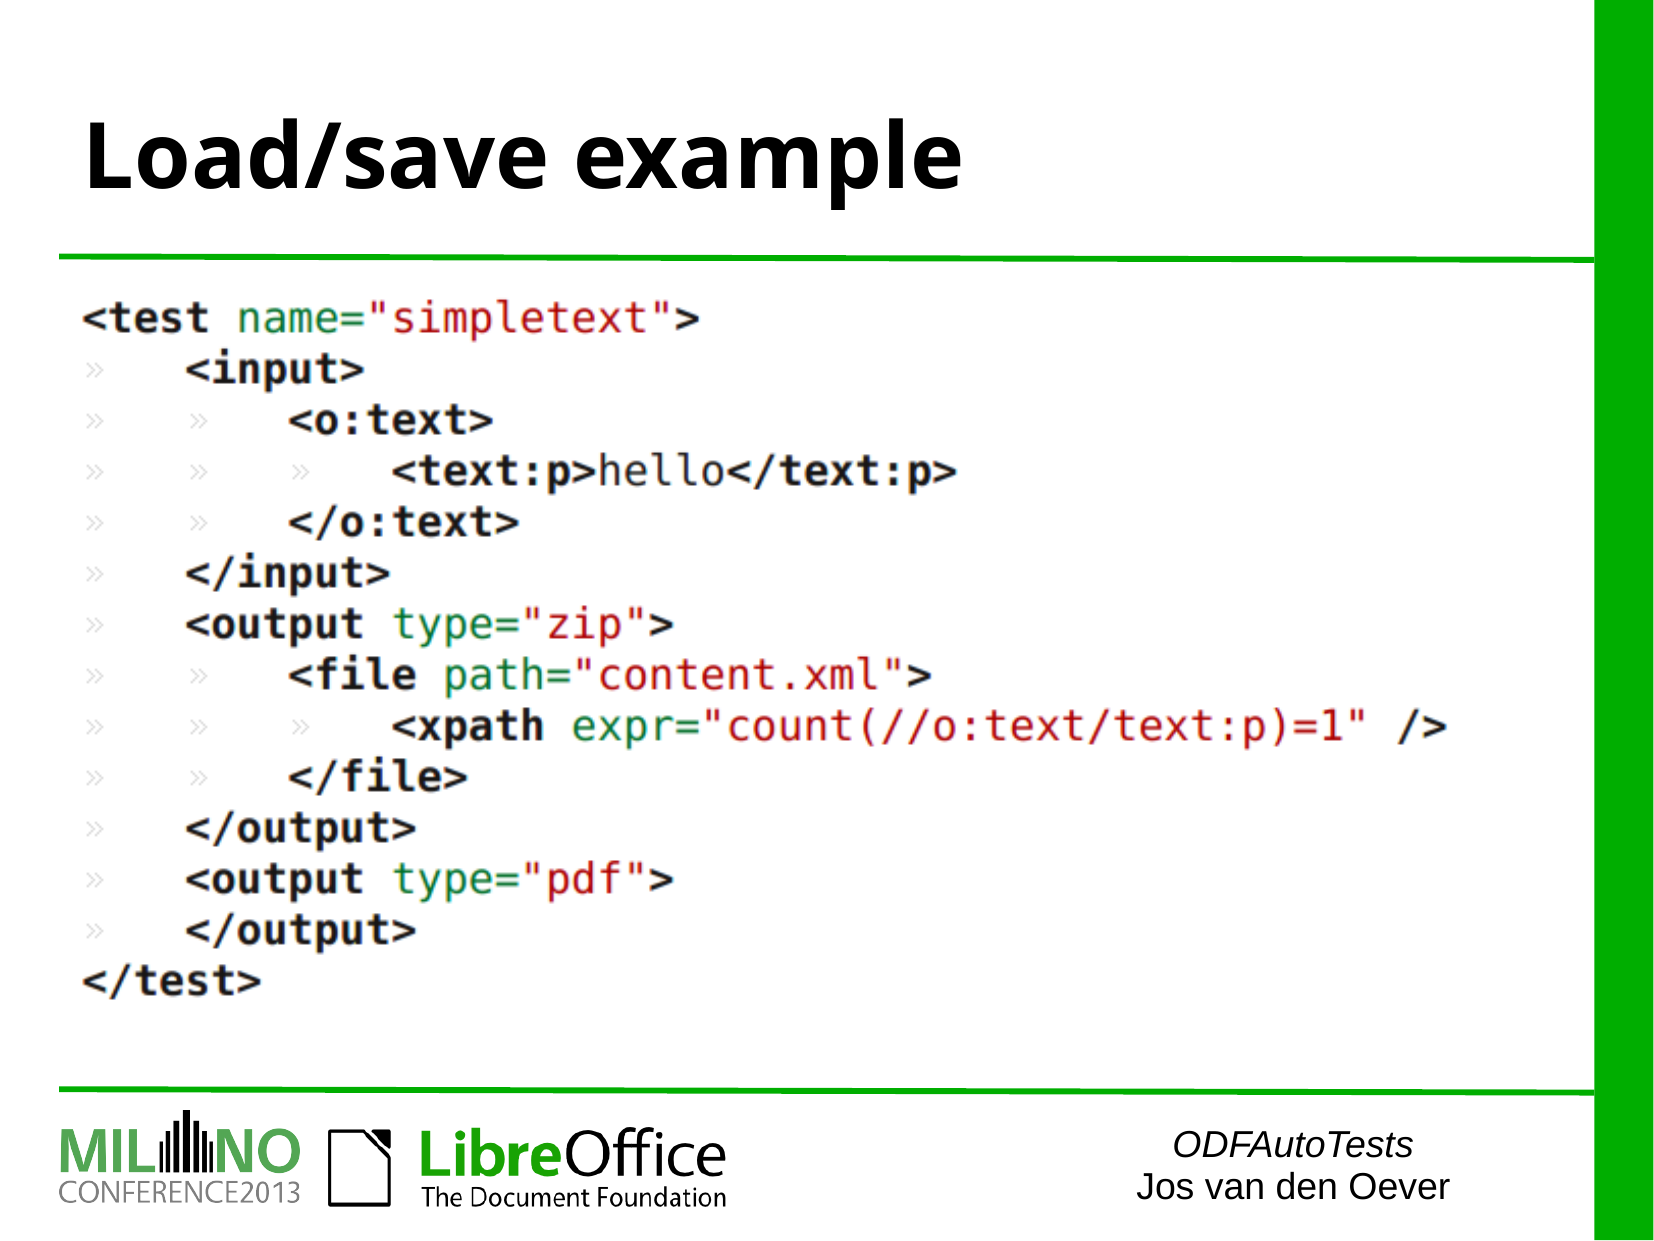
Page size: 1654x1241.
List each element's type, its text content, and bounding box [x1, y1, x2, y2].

title Load/save example [82, 49, 1571, 257]
picture [72, 290, 1487, 1010]
picture [59, 1093, 756, 1241]
